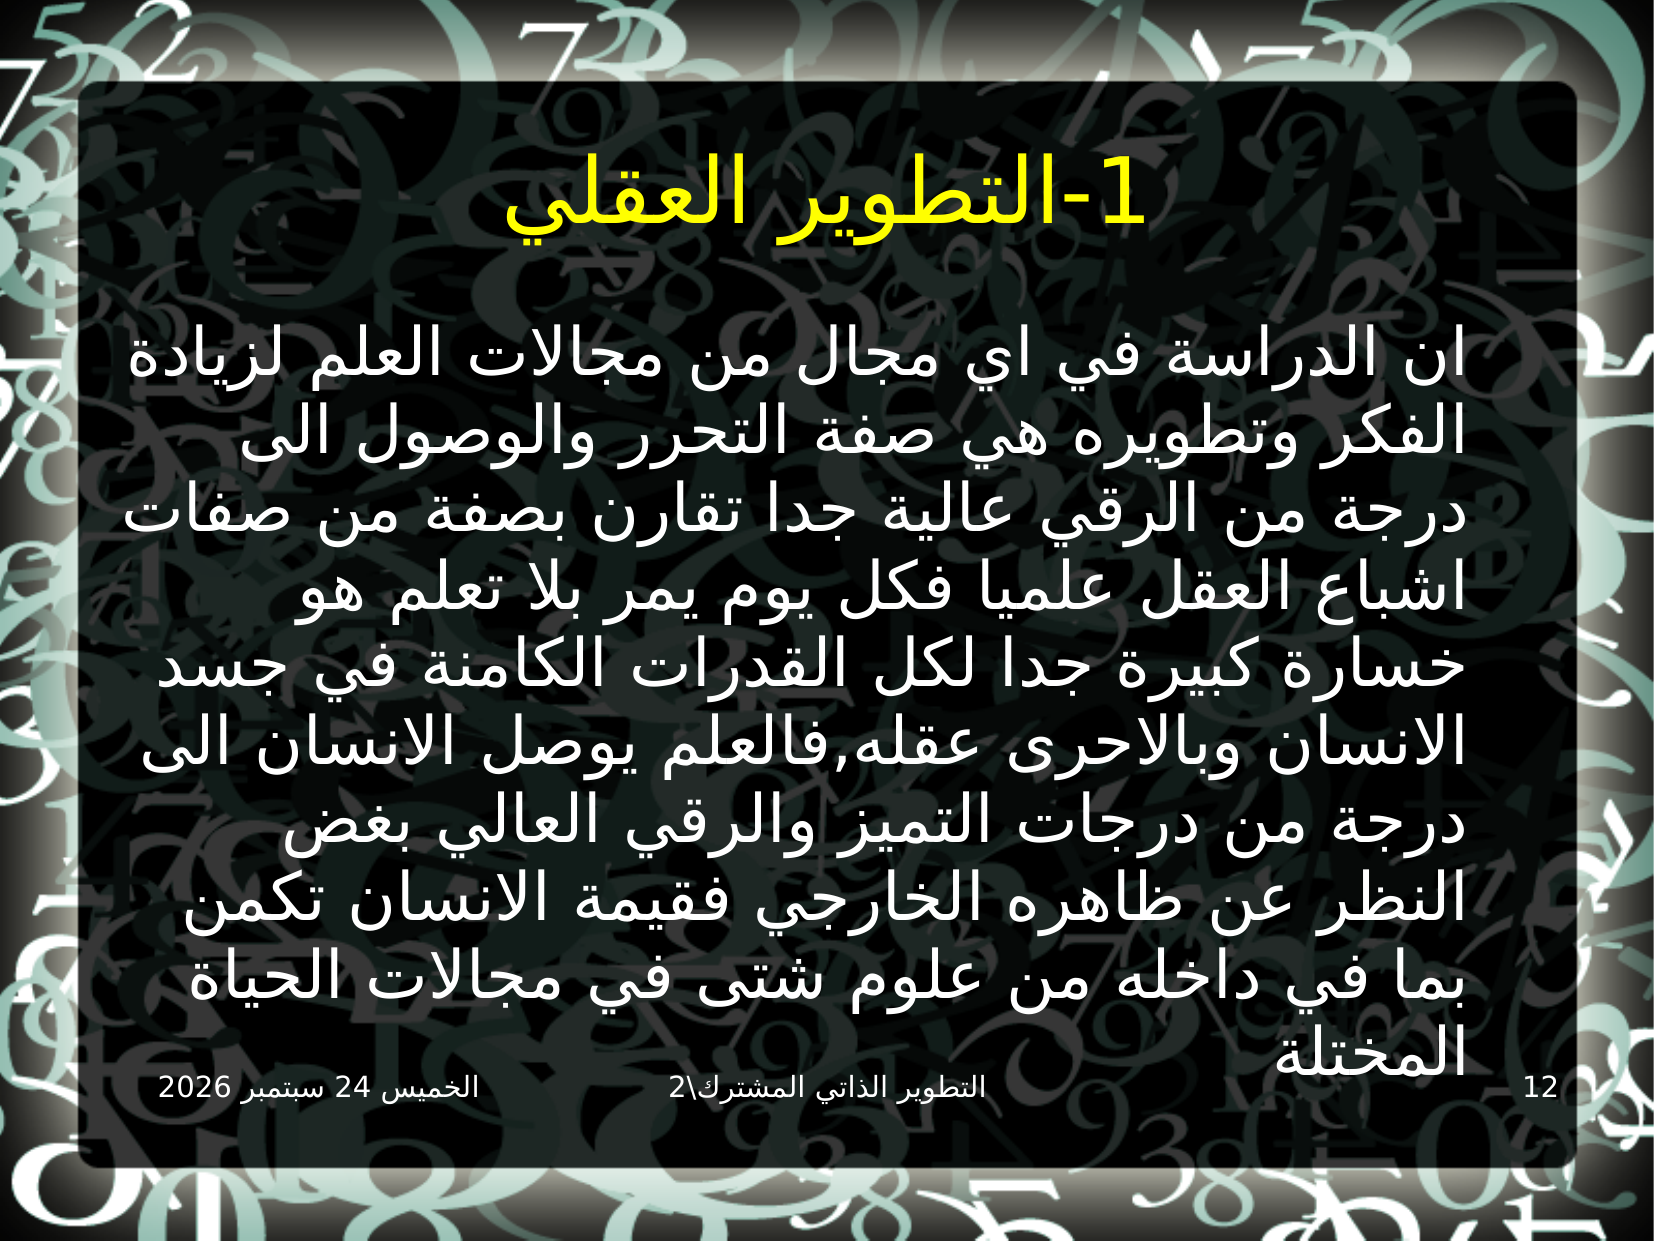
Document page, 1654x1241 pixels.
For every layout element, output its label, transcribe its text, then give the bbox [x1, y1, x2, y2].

picture [0, 0, 1654, 1241]
title 1-التطوير العقلي [82, 88, 1571, 296]
list ان الدراسة في اي مجال من مجالات العلم لزيادة الفكر وتطويره هي صفة التحرر والوصول الى درجة من الرقي عالية جدا تقارن بصفة من صفات اشباع العقل علميا فكل يوم يمر بلا تعلم هو خسارة كبيرة جدا لكل القدرات الكامنة في جسد الانسان وبالاحرى عقله,فالعلم يوصل الانسان الى درجة من درجات التميز والرقي العالي بغض النظر عن ظاهره الخارجي فقيمة الانسان تكمن بما في داخله من علوم شتى في مجالات الحياة المختلة [118, 313, 1542, 1039]
